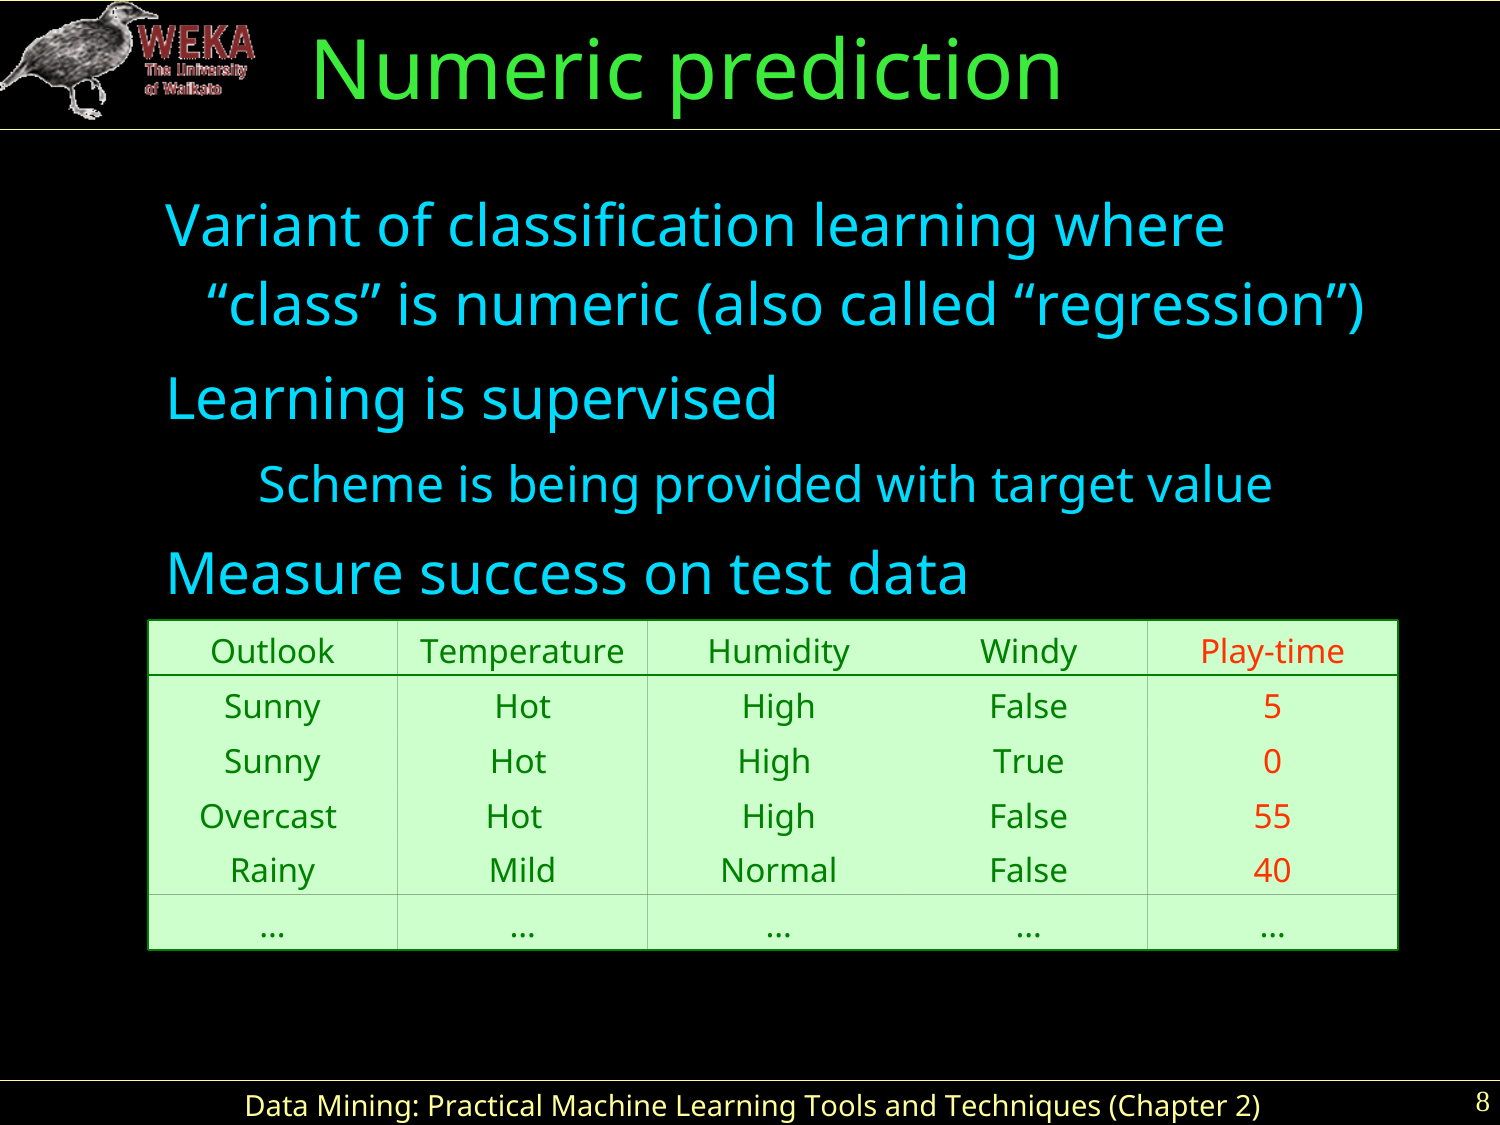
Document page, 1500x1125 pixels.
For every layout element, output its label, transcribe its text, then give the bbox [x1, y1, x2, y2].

text_box Play-time [1148, 621, 1397, 674]
text_box Windy [911, 621, 1148, 674]
text_box Humidity [648, 621, 911, 674]
text_box Variant of classification learning where “class” is numeric (also called “regression”) Learning is supervised Scheme is being provided with target value Measure success on test data [150, 177, 1388, 619]
text_box High [648, 785, 911, 840]
text_box … [1148, 895, 1397, 949]
text_box True [911, 730, 1148, 785]
text_box Rainy [149, 840, 398, 895]
text_box False [911, 785, 1148, 840]
text_box Outlook [149, 621, 398, 674]
text_box High [648, 730, 911, 785]
picture [0, 1, 266, 129]
text_box Mild [398, 840, 648, 895]
text_box High [648, 676, 911, 730]
text_box Normal [648, 840, 911, 895]
text_box 0 [1148, 730, 1397, 785]
text_box 55 [1148, 785, 1397, 840]
text_box Hot [398, 785, 648, 840]
text_box Sunny [149, 730, 398, 785]
text_box Overcast [149, 785, 398, 840]
text_box False [911, 676, 1148, 730]
text_box Hot [398, 676, 648, 730]
text_box Temperature [398, 621, 648, 674]
text_box … [149, 895, 398, 949]
text_box … [648, 895, 911, 949]
text_box Hot [398, 730, 648, 785]
text_box … [911, 895, 1148, 949]
text_box 5 [1148, 676, 1397, 730]
title Numeric prediction [295, 0, 1500, 148]
text_box Sunny [149, 676, 398, 730]
text_box … [398, 895, 648, 949]
text_box False [911, 840, 1148, 895]
text_box 40 [1148, 840, 1397, 895]
